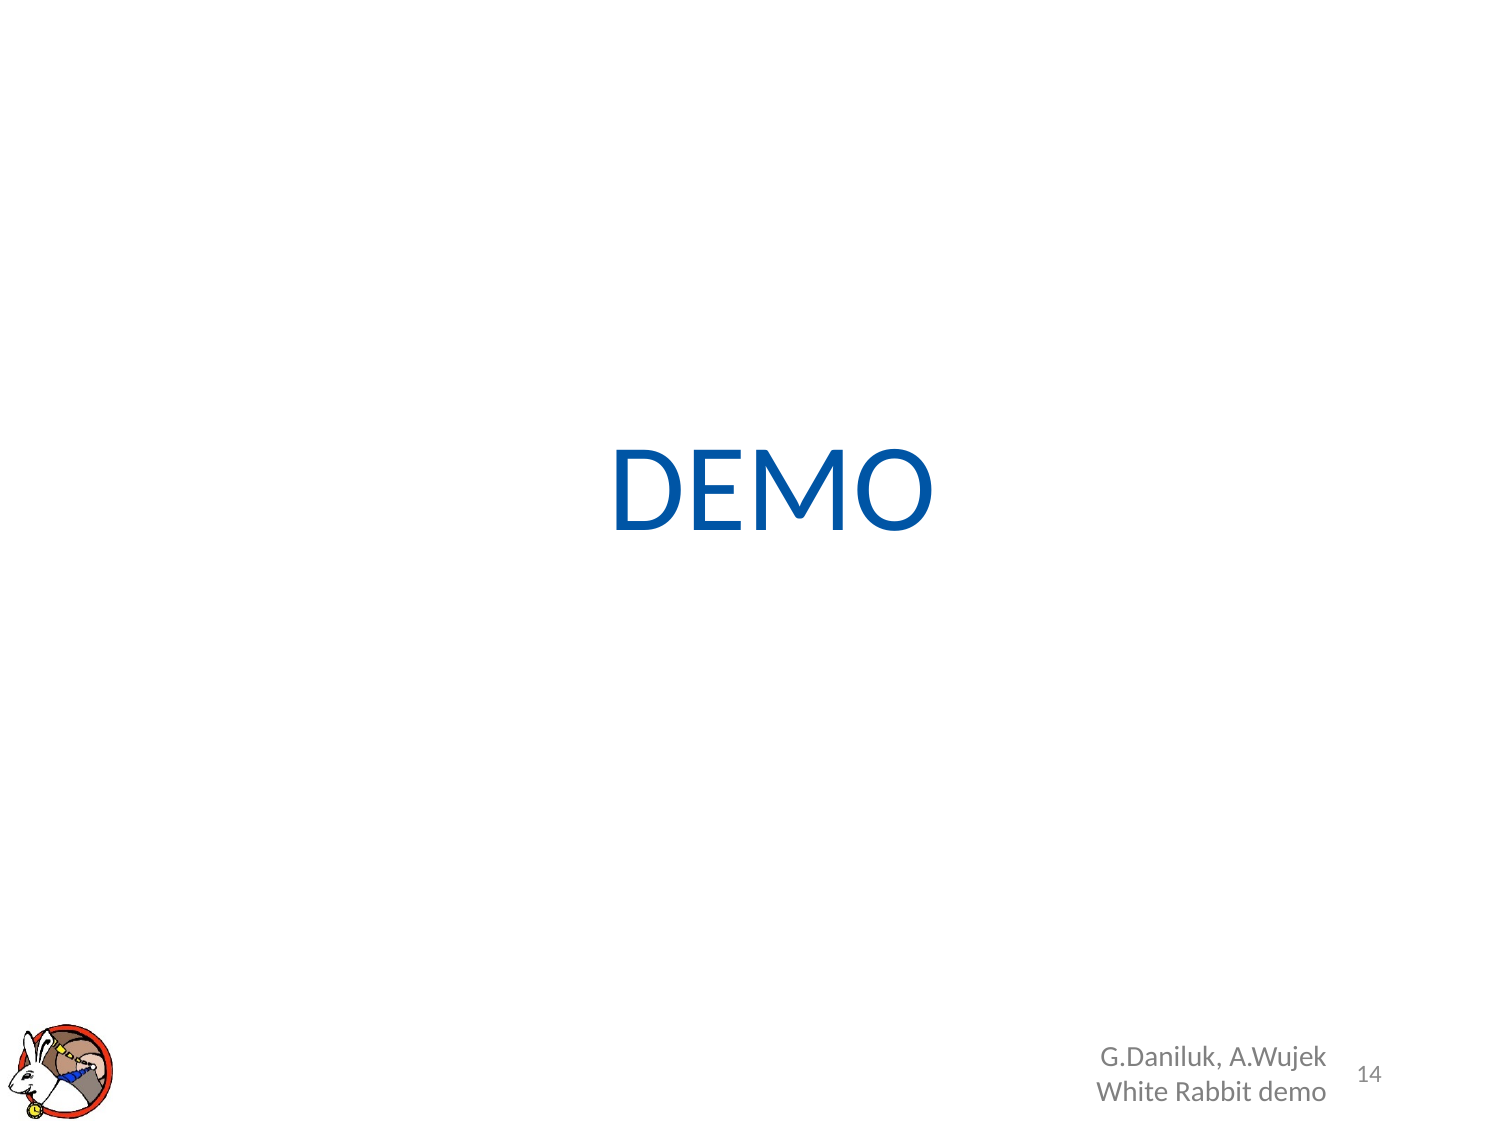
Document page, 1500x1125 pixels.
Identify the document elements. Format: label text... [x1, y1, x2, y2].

picture [7, 1024, 113, 1121]
subtitle DEMO [75, 44, 1425, 916]
